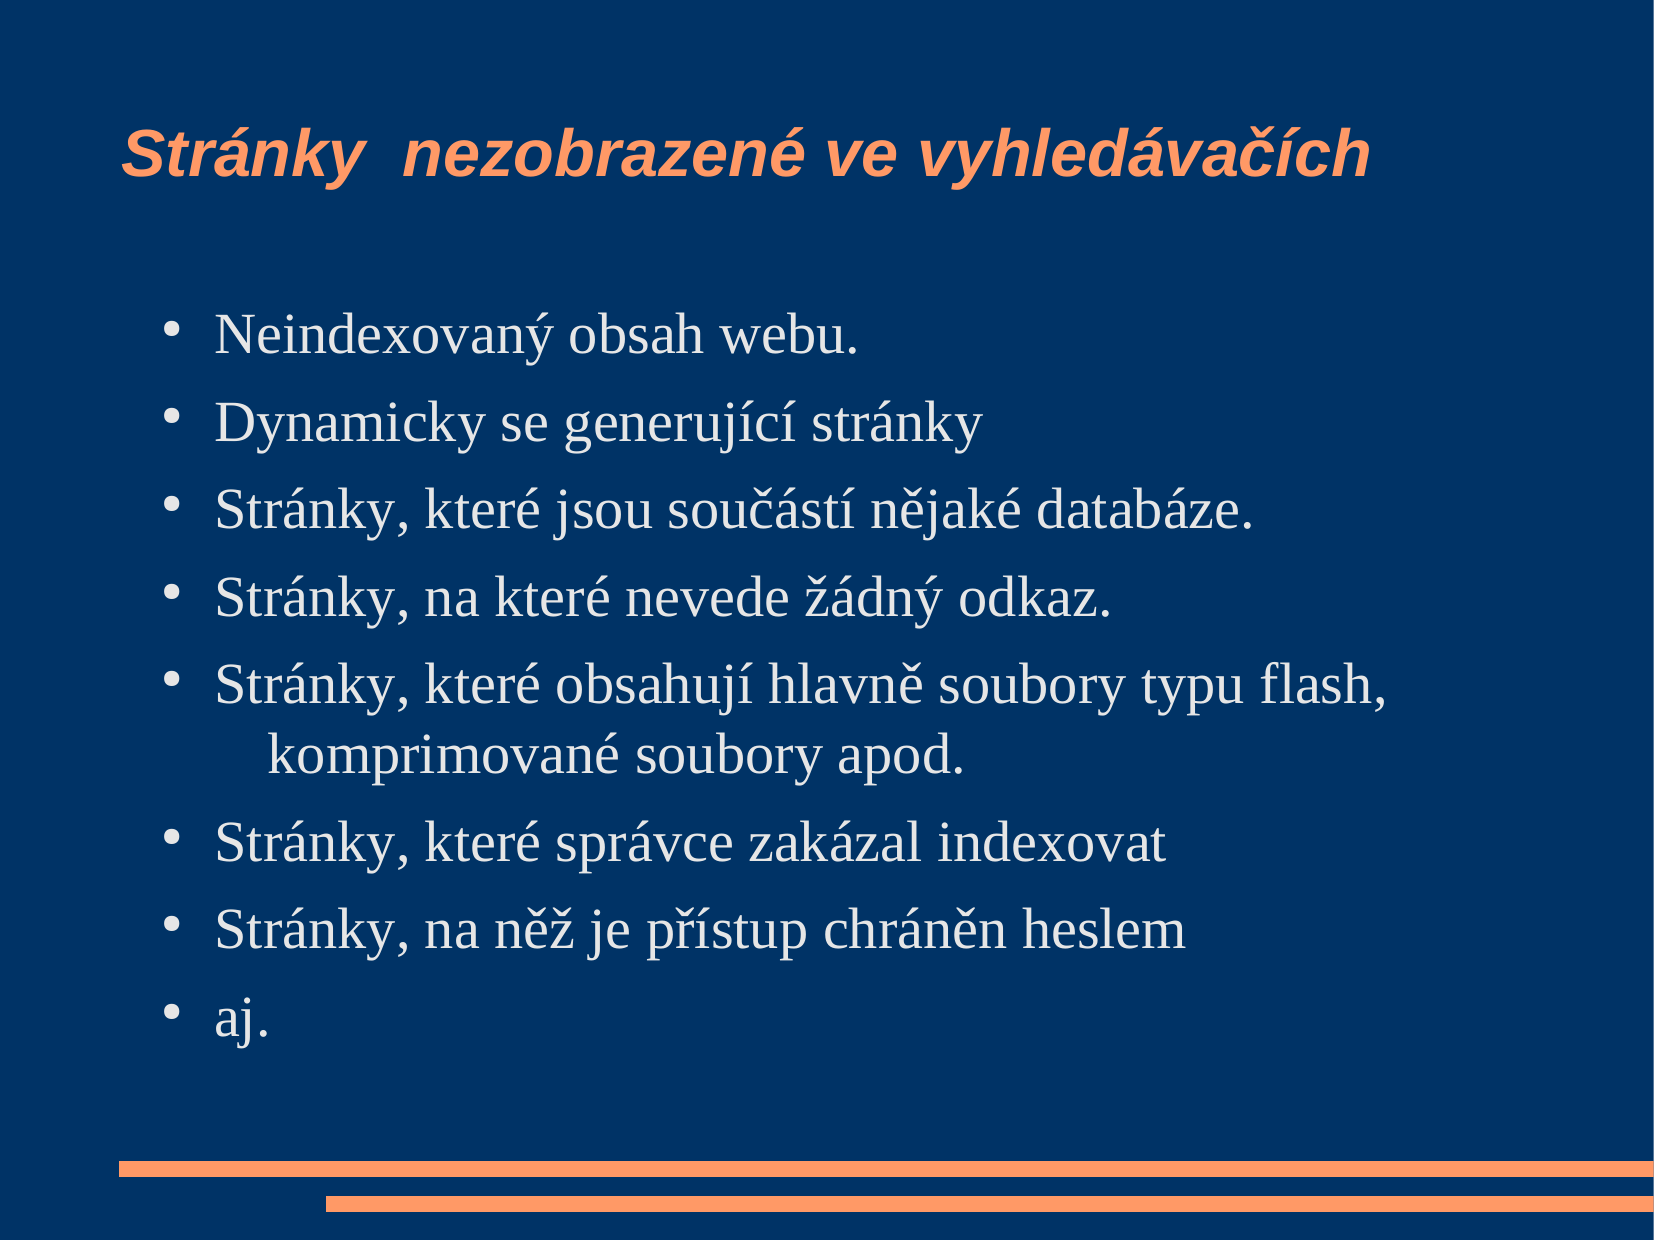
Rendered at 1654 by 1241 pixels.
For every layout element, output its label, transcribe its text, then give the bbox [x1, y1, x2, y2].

list Neindexovaný obsah webu. Dynamicky se generující stránky Stránky, které jsou součástí nějaké databáze. Stránky, na které nevede žádný odkaz. Stránky, které obsahují hlavně soubory typu flash, komprimované soubory apod. Stránky, které správce zakázal indexovat Stránky, na něž je přístup chráněn heslem aj. [125, 295, 1565, 1106]
title Stránky nezobrazené ve vyhledávačích [121, 46, 1534, 254]
